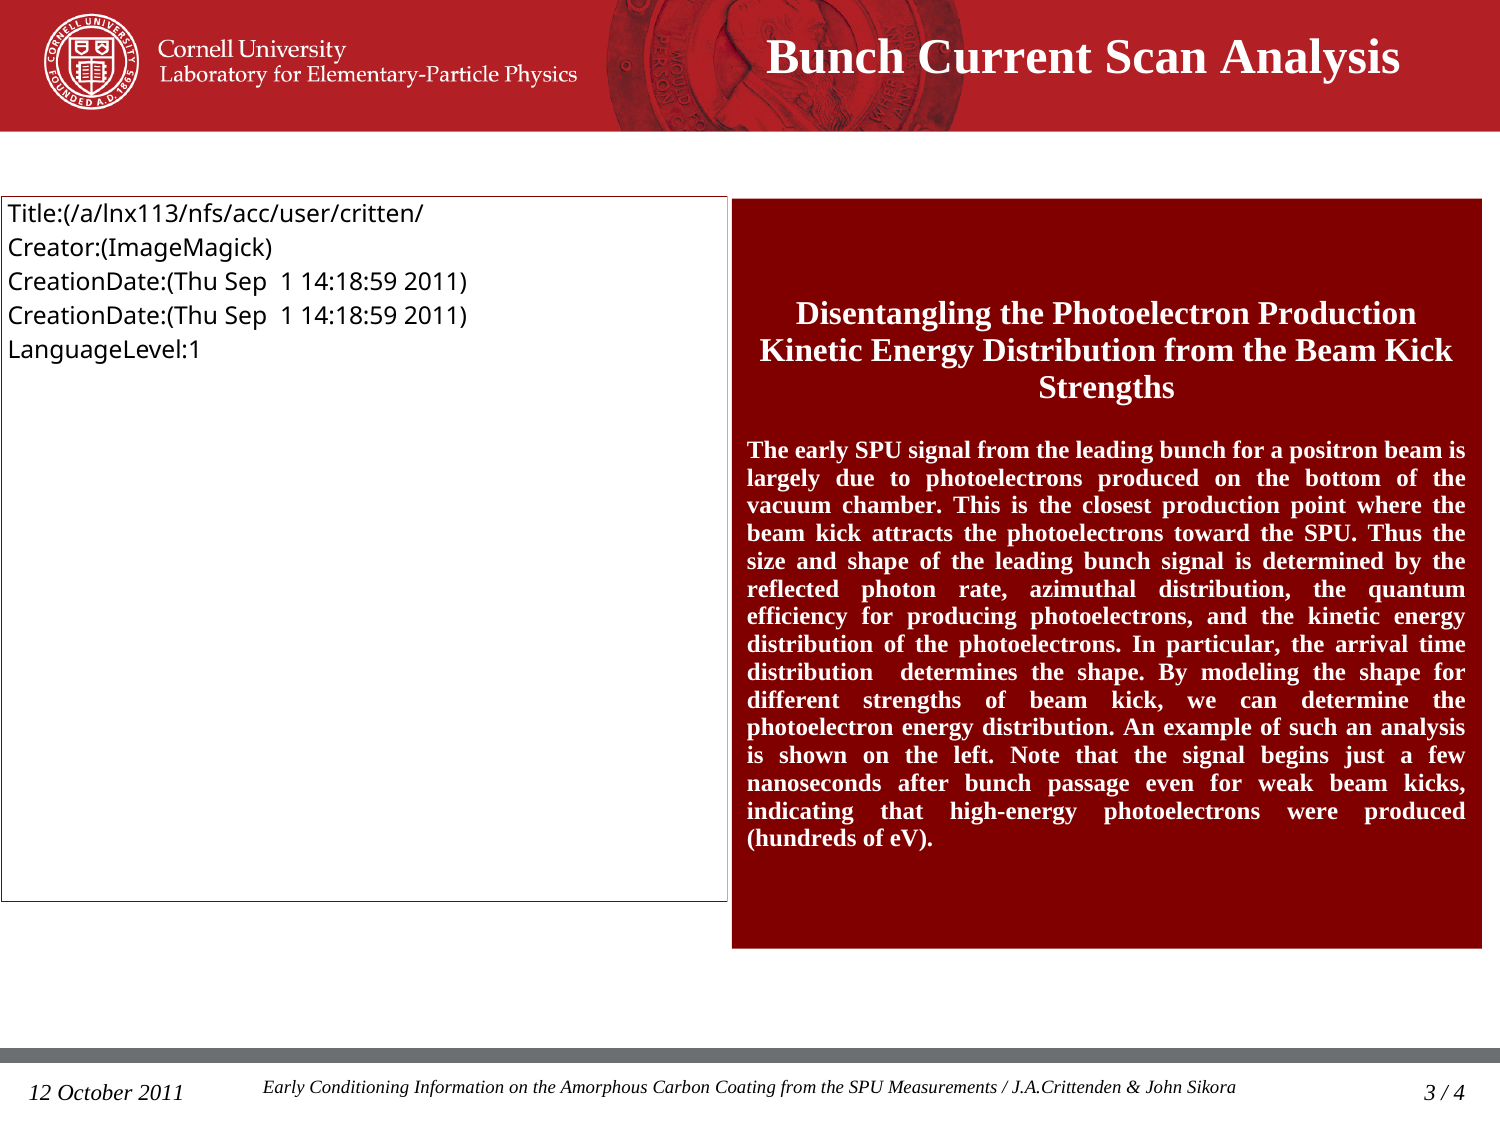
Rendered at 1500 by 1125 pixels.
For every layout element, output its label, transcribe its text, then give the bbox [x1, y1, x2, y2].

picture [0, 195, 728, 902]
picture [0, 0, 1500, 132]
title Bunch Current Scan Analysis [674, 0, 1492, 113]
text_box Disentangling the Photoelectron Production Kinetic Energy Distribution from the Beam Kick Strengths The early SPU signal from the leading bunch for a positron beam is largely due to photoelectrons produced on the bottom of the vacuum chamber. This is the closest production point where the beam kick attracts the photoelectrons toward the SPU. Thus the size and shape of the leading bunch signal is determined by the reflected photon rate, azimuthal distribution, the quantum efficiency for producing photoelectrons, and the kinetic energy distribution of the photoelectrons. In particular, the arrival time distribution determines the shape. By modeling the shape for different strengths of beam kick, we can determine the photoelectron energy distribution. An example of such an analysis is shown on the left. Note that the signal begins just a few nanoseconds after bunch passage even for weak beam kicks, indicating that high-energy photoelectrons were produced (hundreds of eV). [731, 198, 1482, 949]
